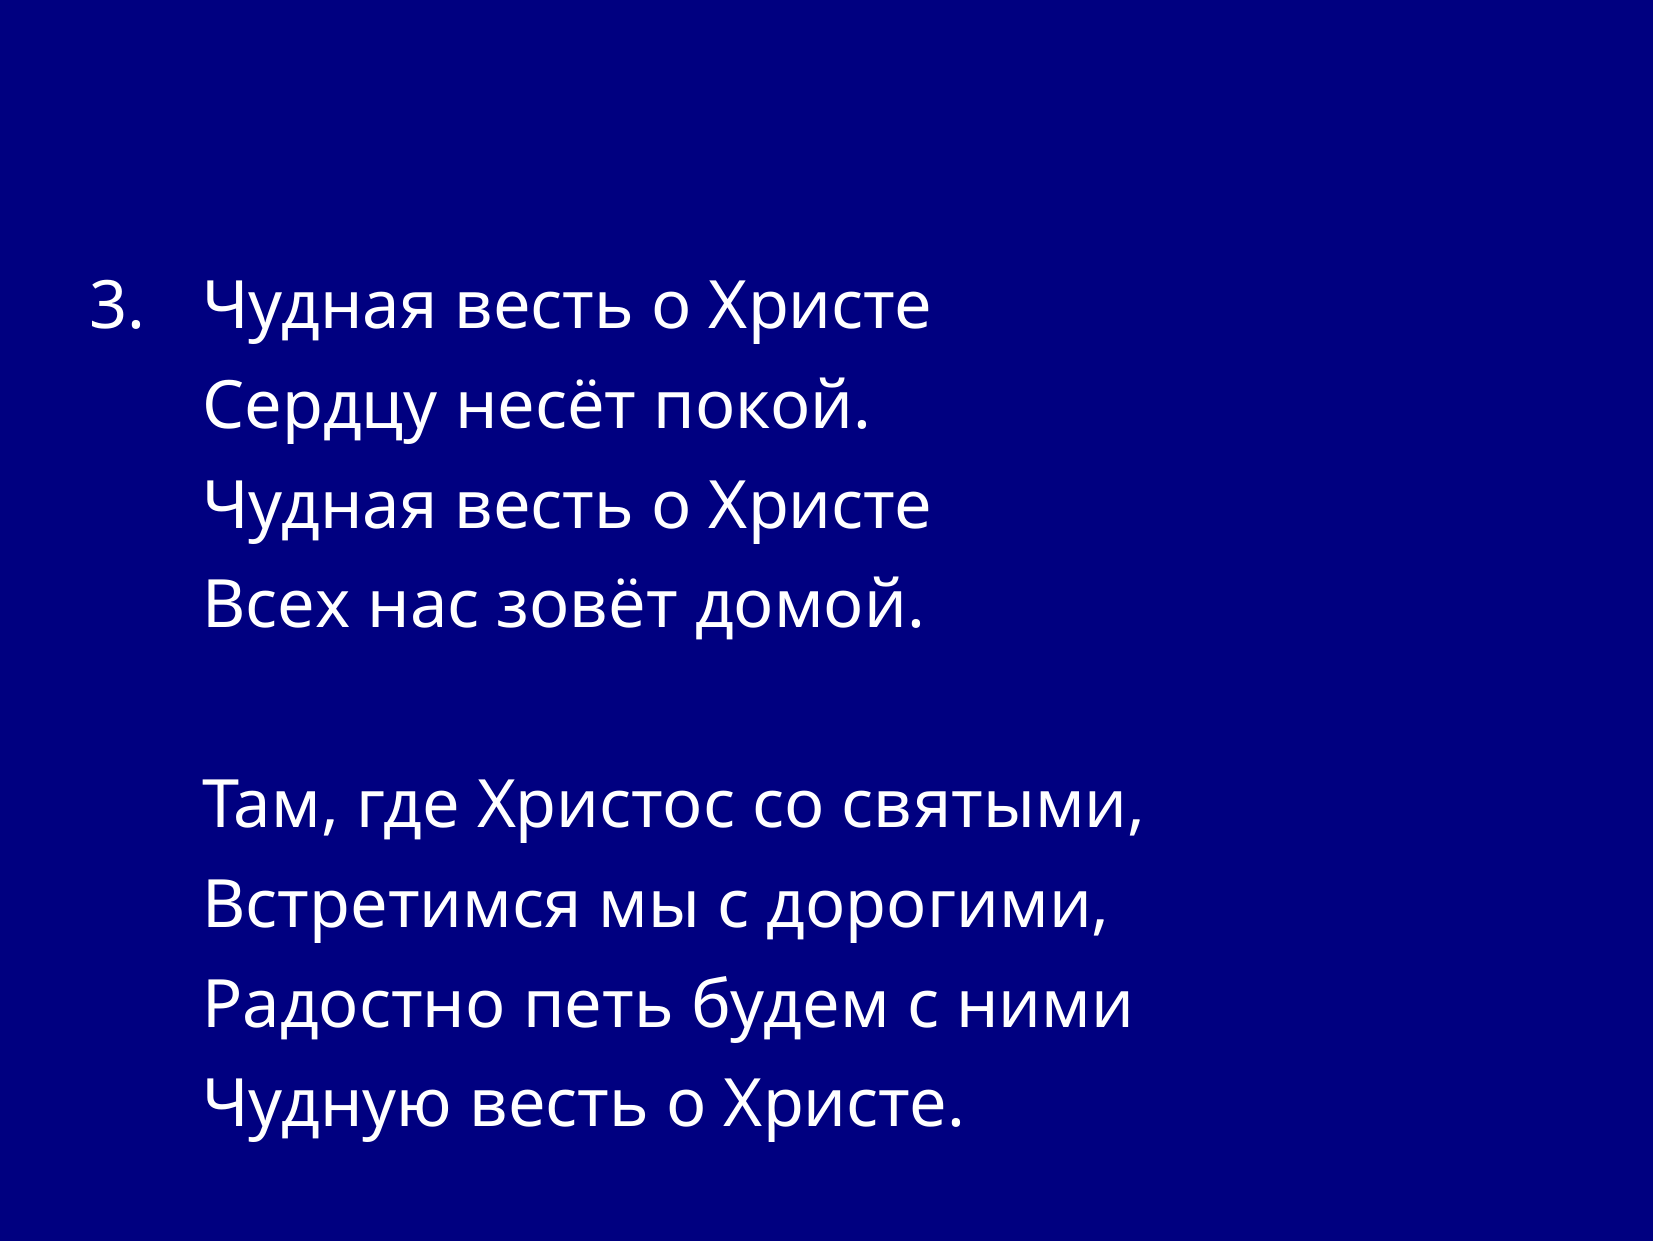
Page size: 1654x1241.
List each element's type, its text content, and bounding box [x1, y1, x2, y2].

text_box 3. Чудная весть о Христе Сердцу несёт покой. Чудная весть о Христе Всех нас зовёт домой. Там, где Христос со святыми, Встретимся мы с дорогими, Радостно петь будем с ними Чудную весть о Христе. [75, 150, 1576, 1163]
